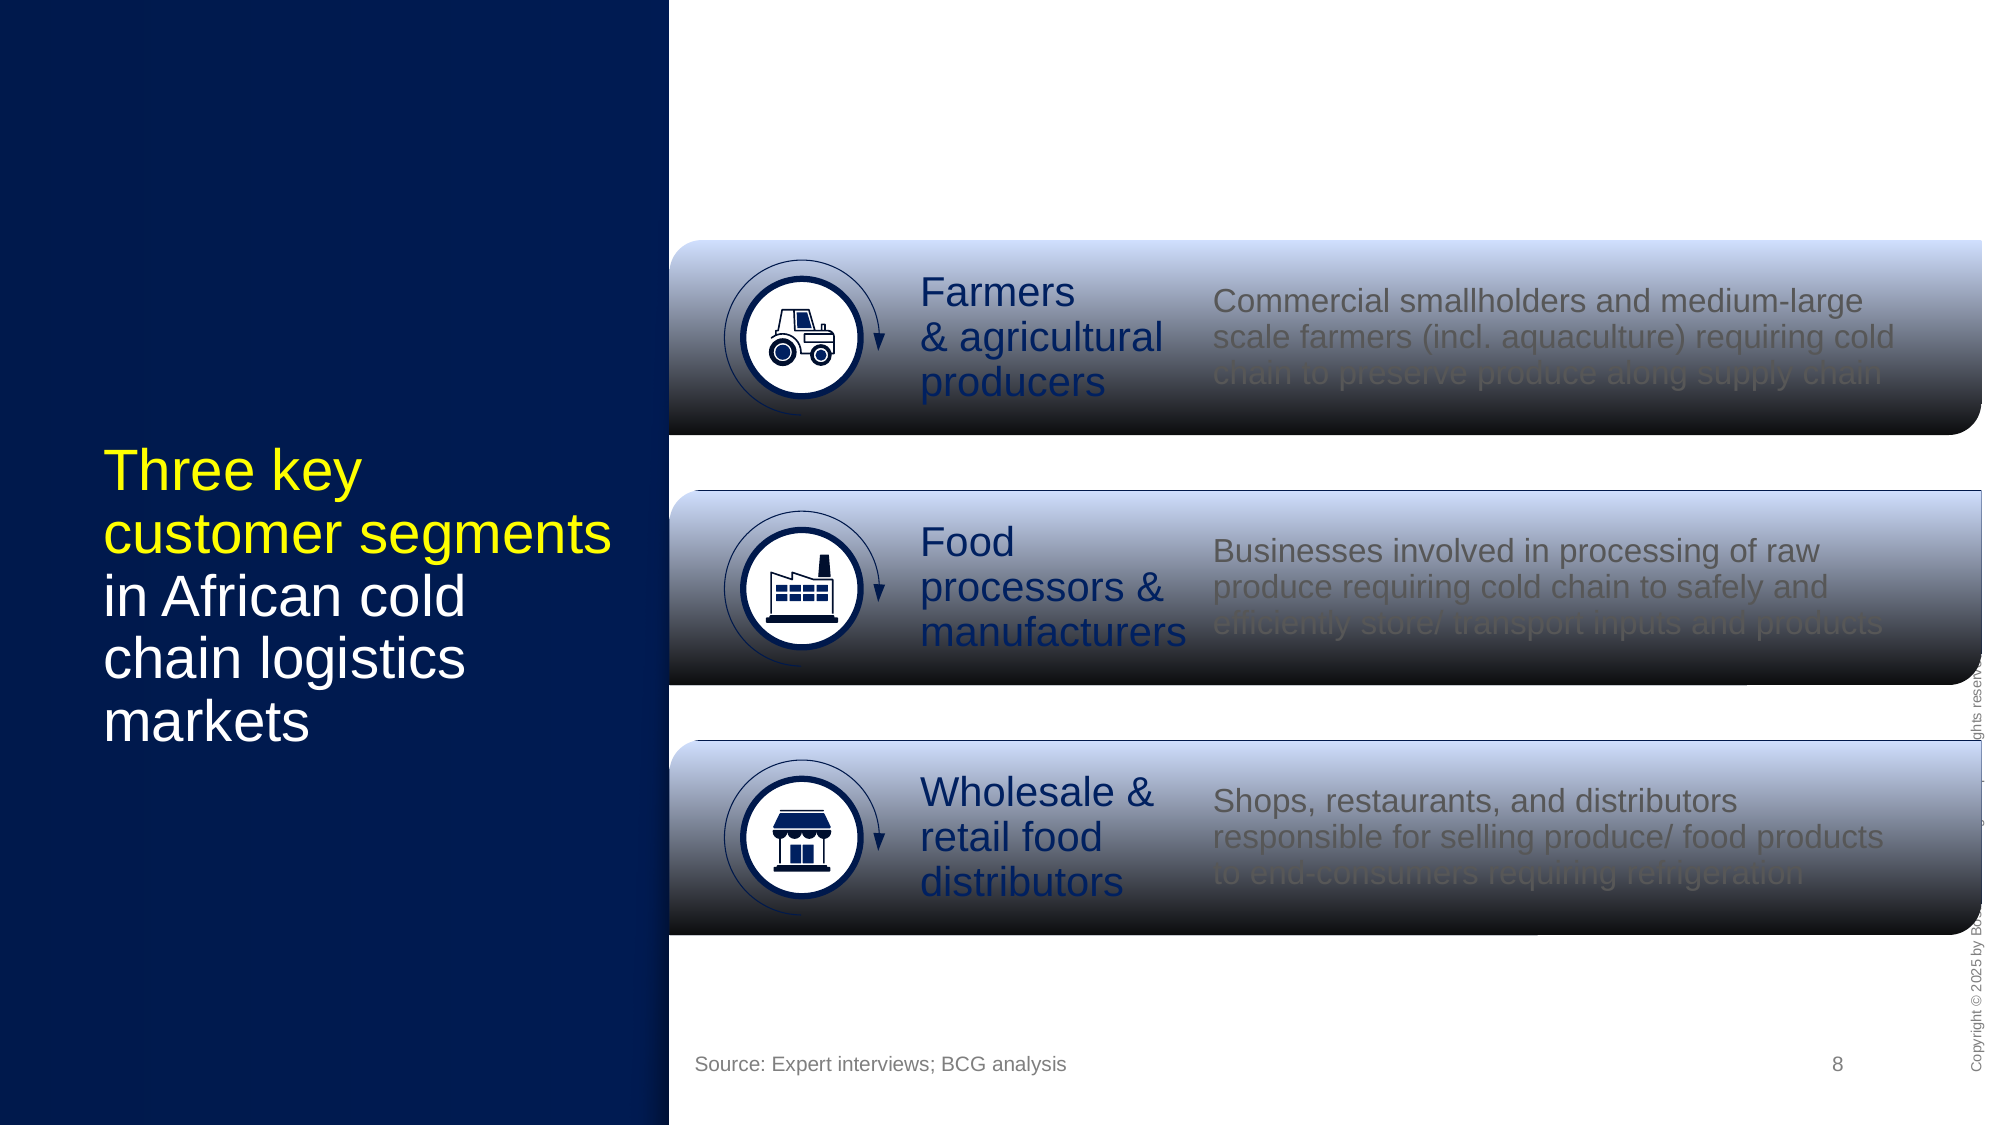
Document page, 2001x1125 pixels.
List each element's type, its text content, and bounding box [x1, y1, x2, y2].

text_box [669, 740, 1982, 936]
text_box Farmers & agricultural producers [920, 258, 1196, 417]
text_box Commercial smallholders and medium-large scale farmers (incl. aquaculture) requiring cold chain to preserve produce along supply chain [1212, 258, 1915, 417]
text_box Businesses involved in processing of raw produce requiring cold chain to safely and efficiently store/ transport inputs and products [1212, 508, 1915, 667]
text_box Food processors & manufacturers [920, 508, 1196, 667]
text_box [669, 490, 1982, 686]
text_box [669, 240, 1982, 436]
text_box Source: Expert interviews; BCG analysis [695, 1054, 1779, 1076]
title Three key customer segments in African cold chain logistics markets [103, 439, 617, 686]
text_box Shops, restaurants, and distributors responsible for selling produce/ food products to end-consumers requiring refrigeration [1212, 758, 1915, 917]
text_box Wholesale & retail food distributors [920, 758, 1196, 917]
